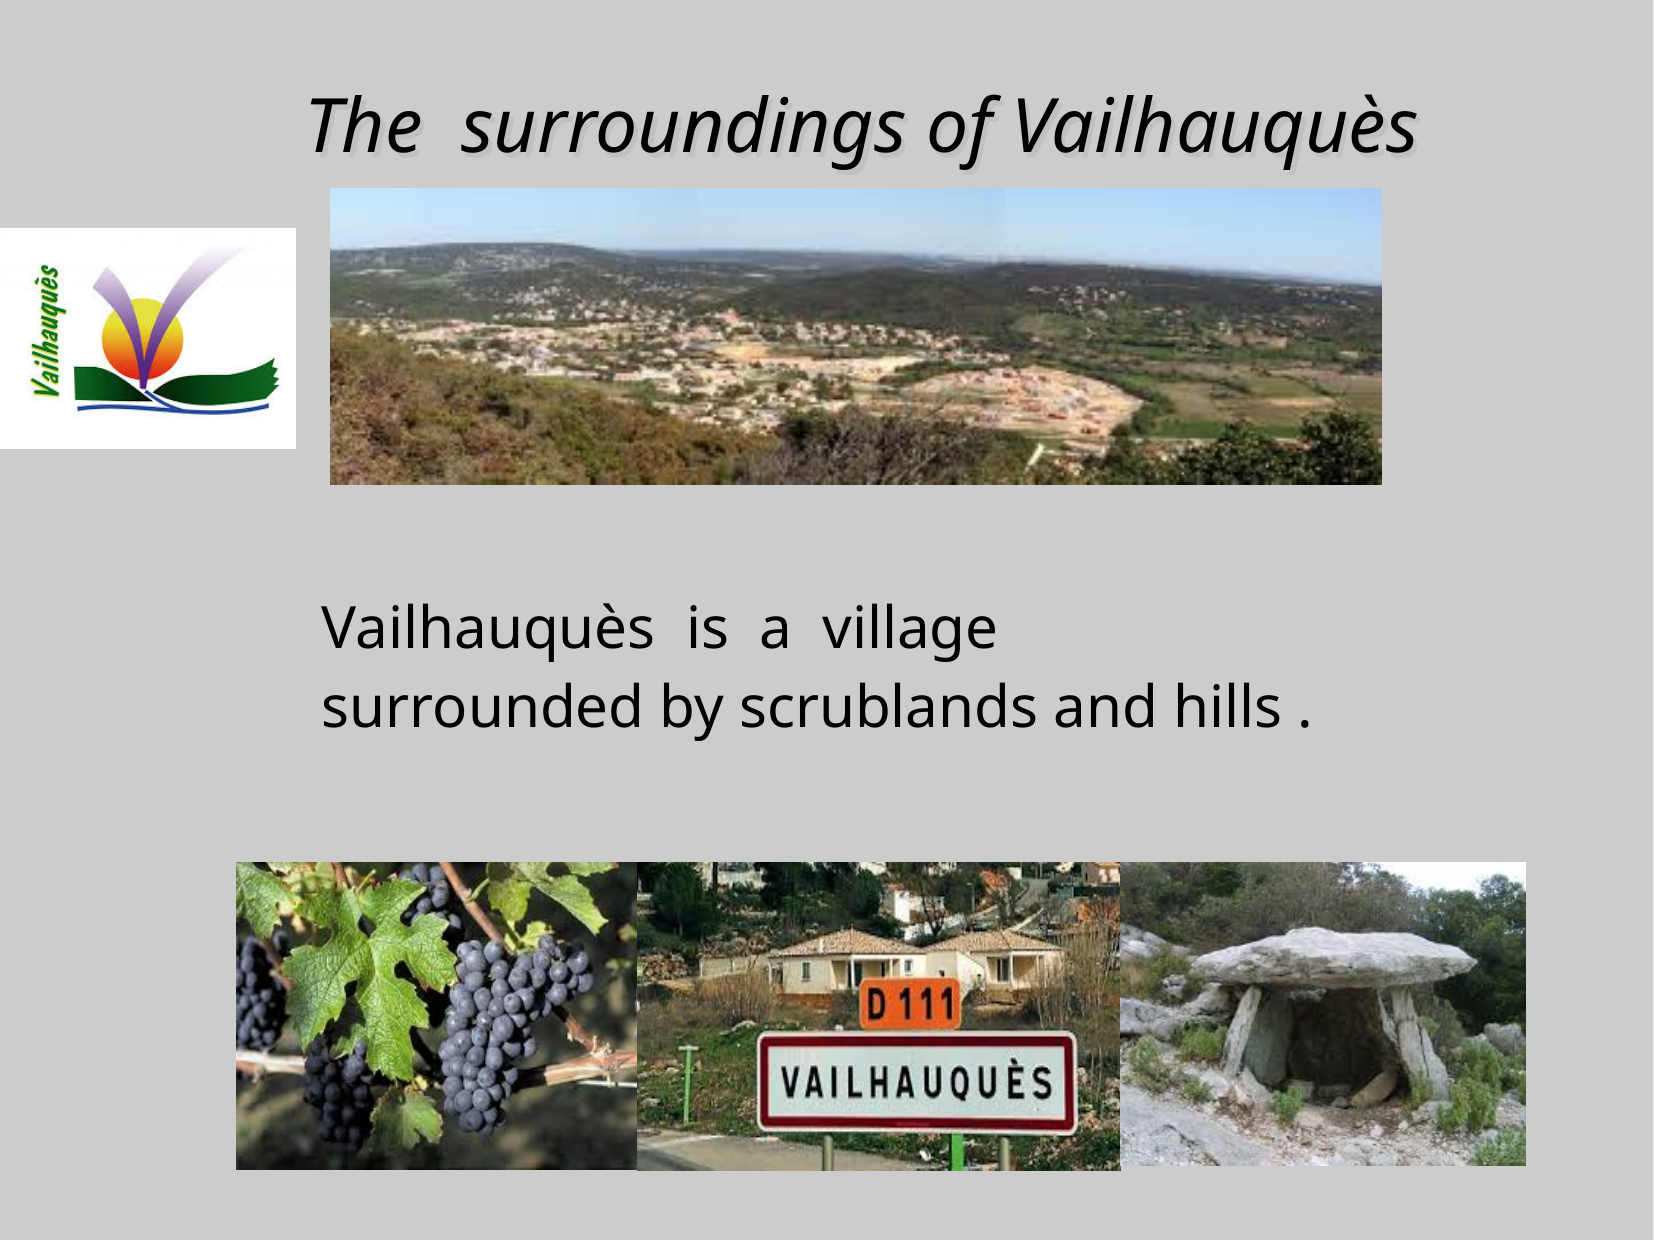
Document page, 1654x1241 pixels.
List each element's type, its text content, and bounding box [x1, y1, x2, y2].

title The surroundings of Vailhauquès [118, 58, 1607, 190]
picture [330, 190, 1382, 485]
picture [236, 862, 1526, 1171]
picture [0, 228, 296, 449]
text_box Vailhauquès is a village surrounded by scrublands and hills . [307, 578, 1512, 862]
